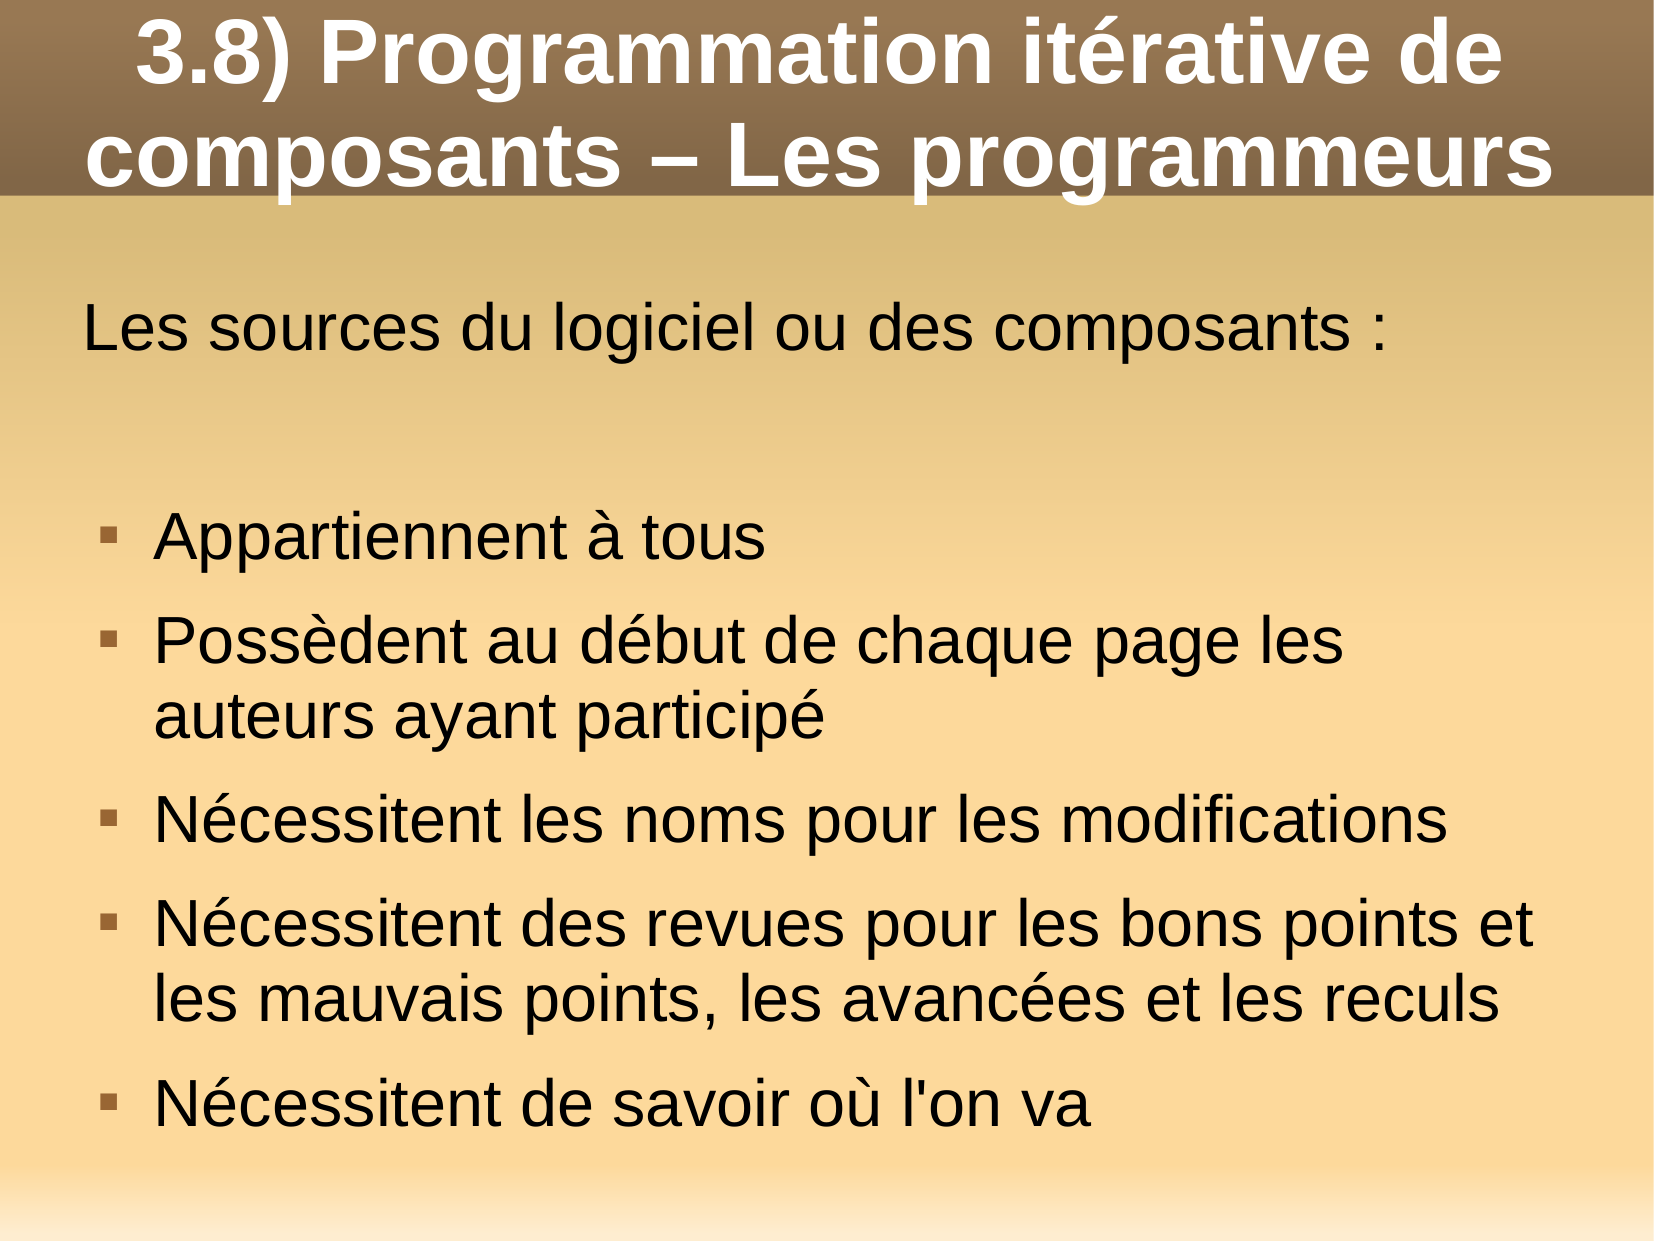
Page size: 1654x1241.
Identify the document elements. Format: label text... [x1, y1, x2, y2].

picture [0, 0, 1654, 1241]
list Les sources du logiciel ou des composants : Appartiennent à tous Possèdent au début de chaque page les auteurs ayant participé Nécessitent les noms pour les modifications Nécessitent des revues pour les bons points et les mauvais points, les avancées et les reculs Nécessitent de savoir où l'on va [82, 290, 1571, 1141]
title 3.8) Programmation itérative de composants – Les programmeurs [76, 1, 1565, 207]
